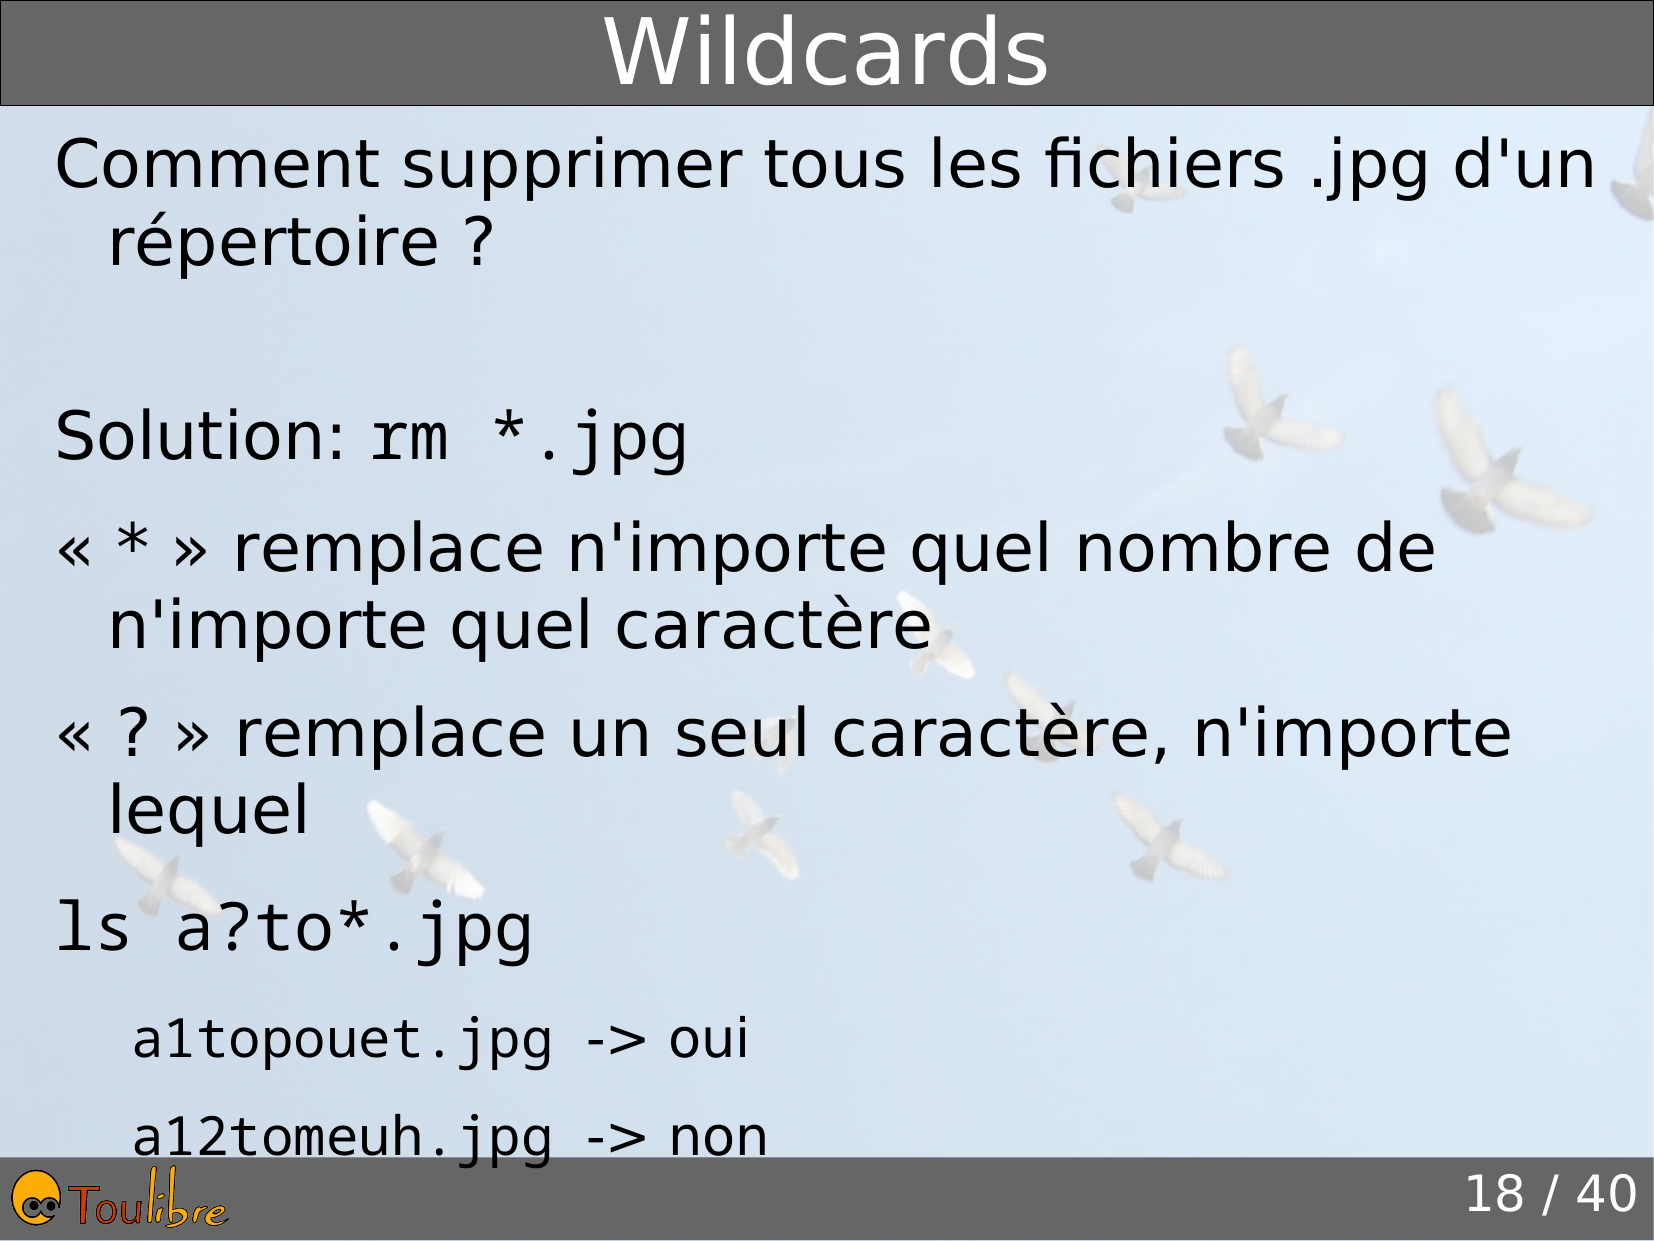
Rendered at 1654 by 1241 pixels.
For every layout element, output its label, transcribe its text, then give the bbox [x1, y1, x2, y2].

picture [11, 1165, 229, 1228]
title Wildcards [0, 0, 1654, 107]
list Comment supprimer tous les fichiers .jpg d'un répertoire ? Solution: rm *.jpg « * » remplace n'importe quel nombre de n'importe quel caractère « ? » remplace un seul caractère, n'importe lequel ls a?to*.jpg a1topouet.jpg -> oui a12tomeuh.jpg -> non [36, 125, 1604, 1135]
